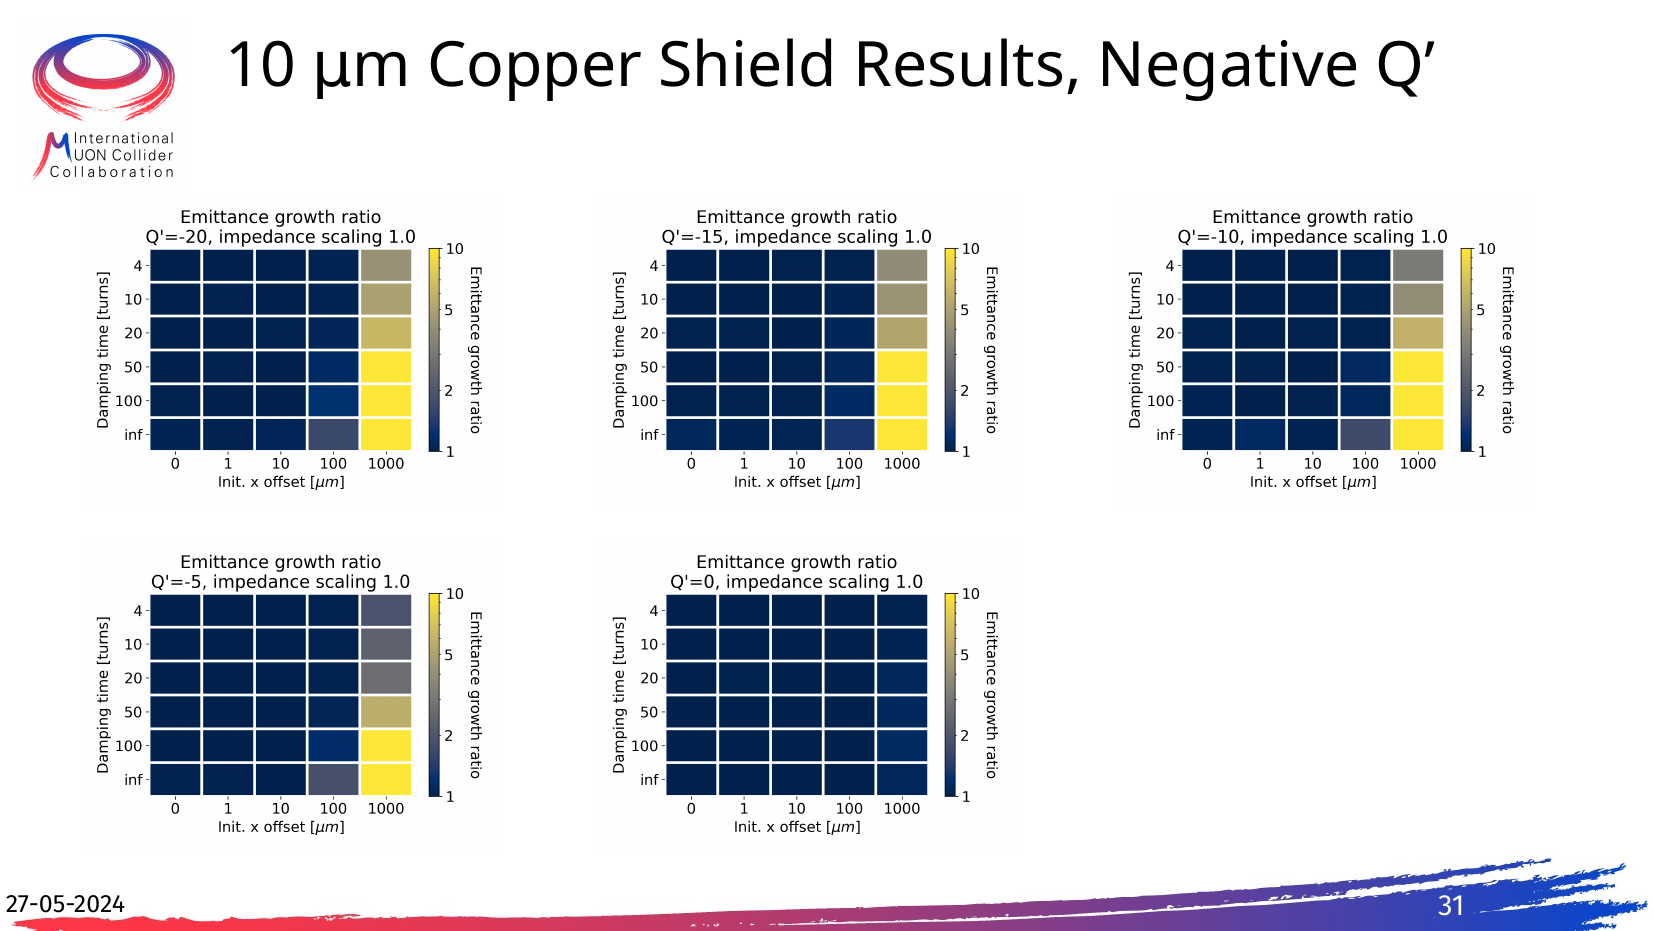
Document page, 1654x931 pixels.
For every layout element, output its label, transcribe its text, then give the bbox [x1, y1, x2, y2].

picture [0, 539, 1654, 931]
picture [596, 194, 1017, 510]
picture [1112, 194, 1533, 510]
picture [21, 21, 188, 189]
picture [80, 194, 501, 510]
title 10 μm Copper Shield Results, Negative Q’ [225, 19, 1571, 181]
